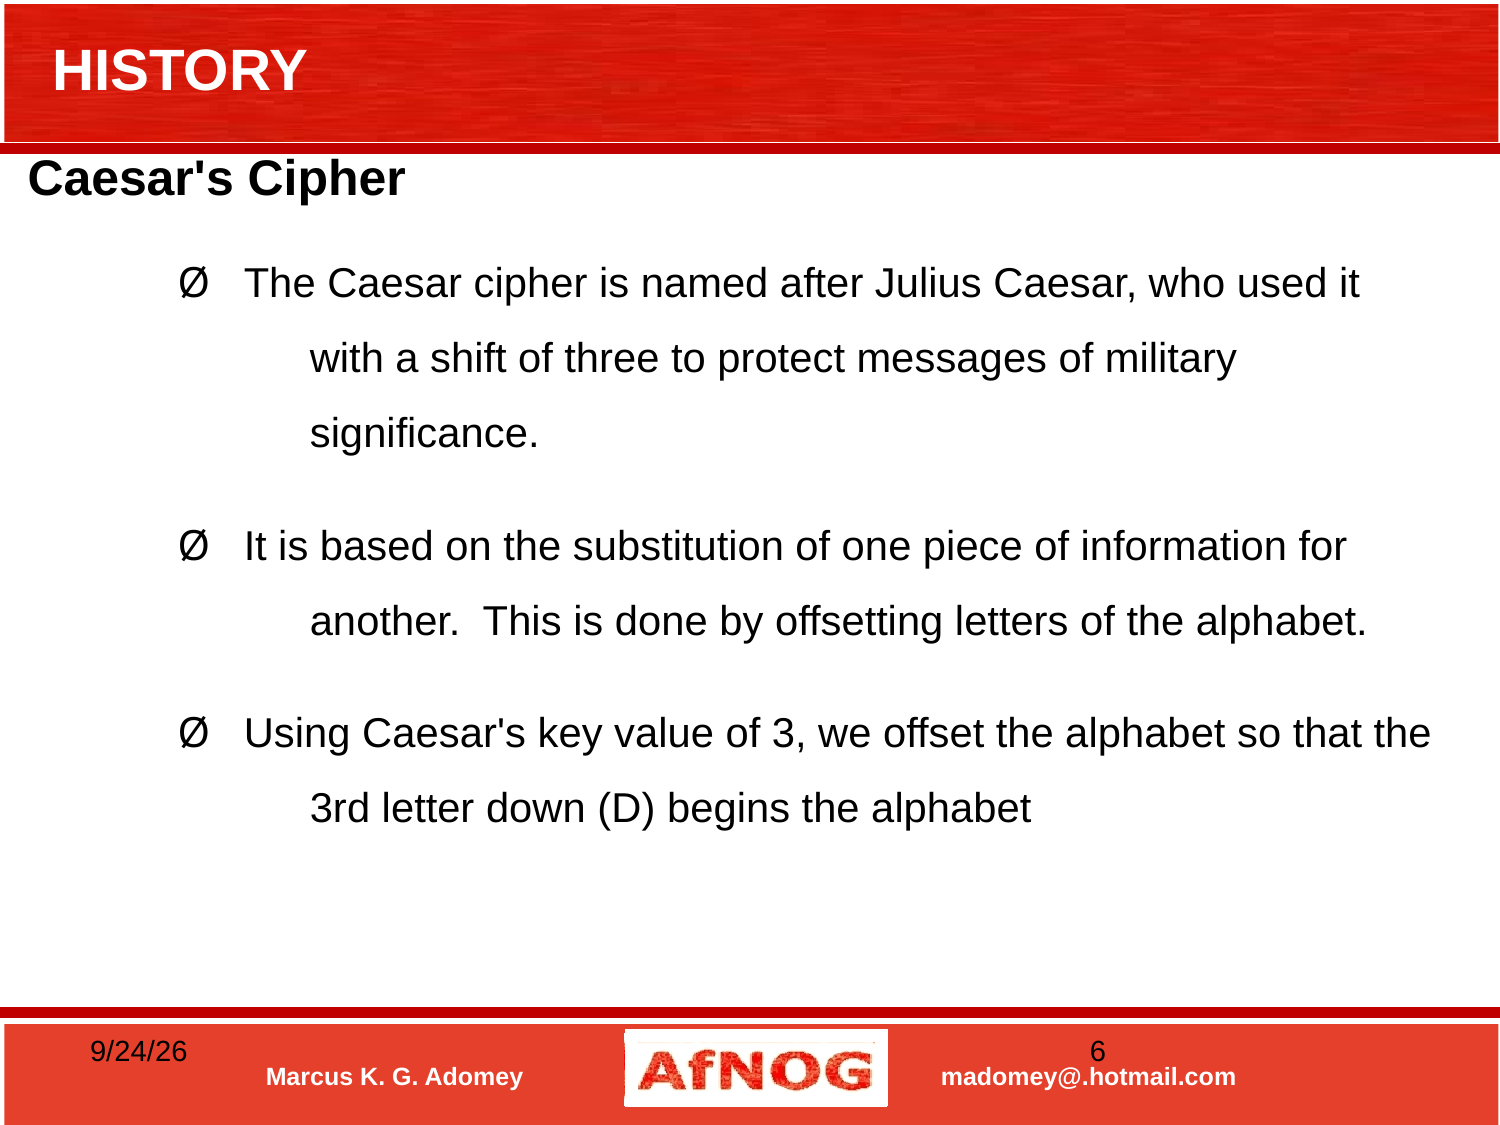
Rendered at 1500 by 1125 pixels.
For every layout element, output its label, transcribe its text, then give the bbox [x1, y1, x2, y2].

text_box HISTORY [37, 24, 392, 111]
text_box 6 [1074, 1024, 1426, 1103]
text_box 11/3/2011 [75, 1024, 426, 1103]
text_box Caesar's Cipher [12, 137, 1101, 214]
text_box The Caesar cipher is named after Julius Caesar, who used it with a shift of three to protect messages of military significance. It is based on the substitution of one piece of information for another. This is done by offsetting letters of the alphabet. Using Caesar's key value of 3, we offset the alphabet so that the 3rd letter down (D) begins the alphabet [12, 223, 1451, 769]
